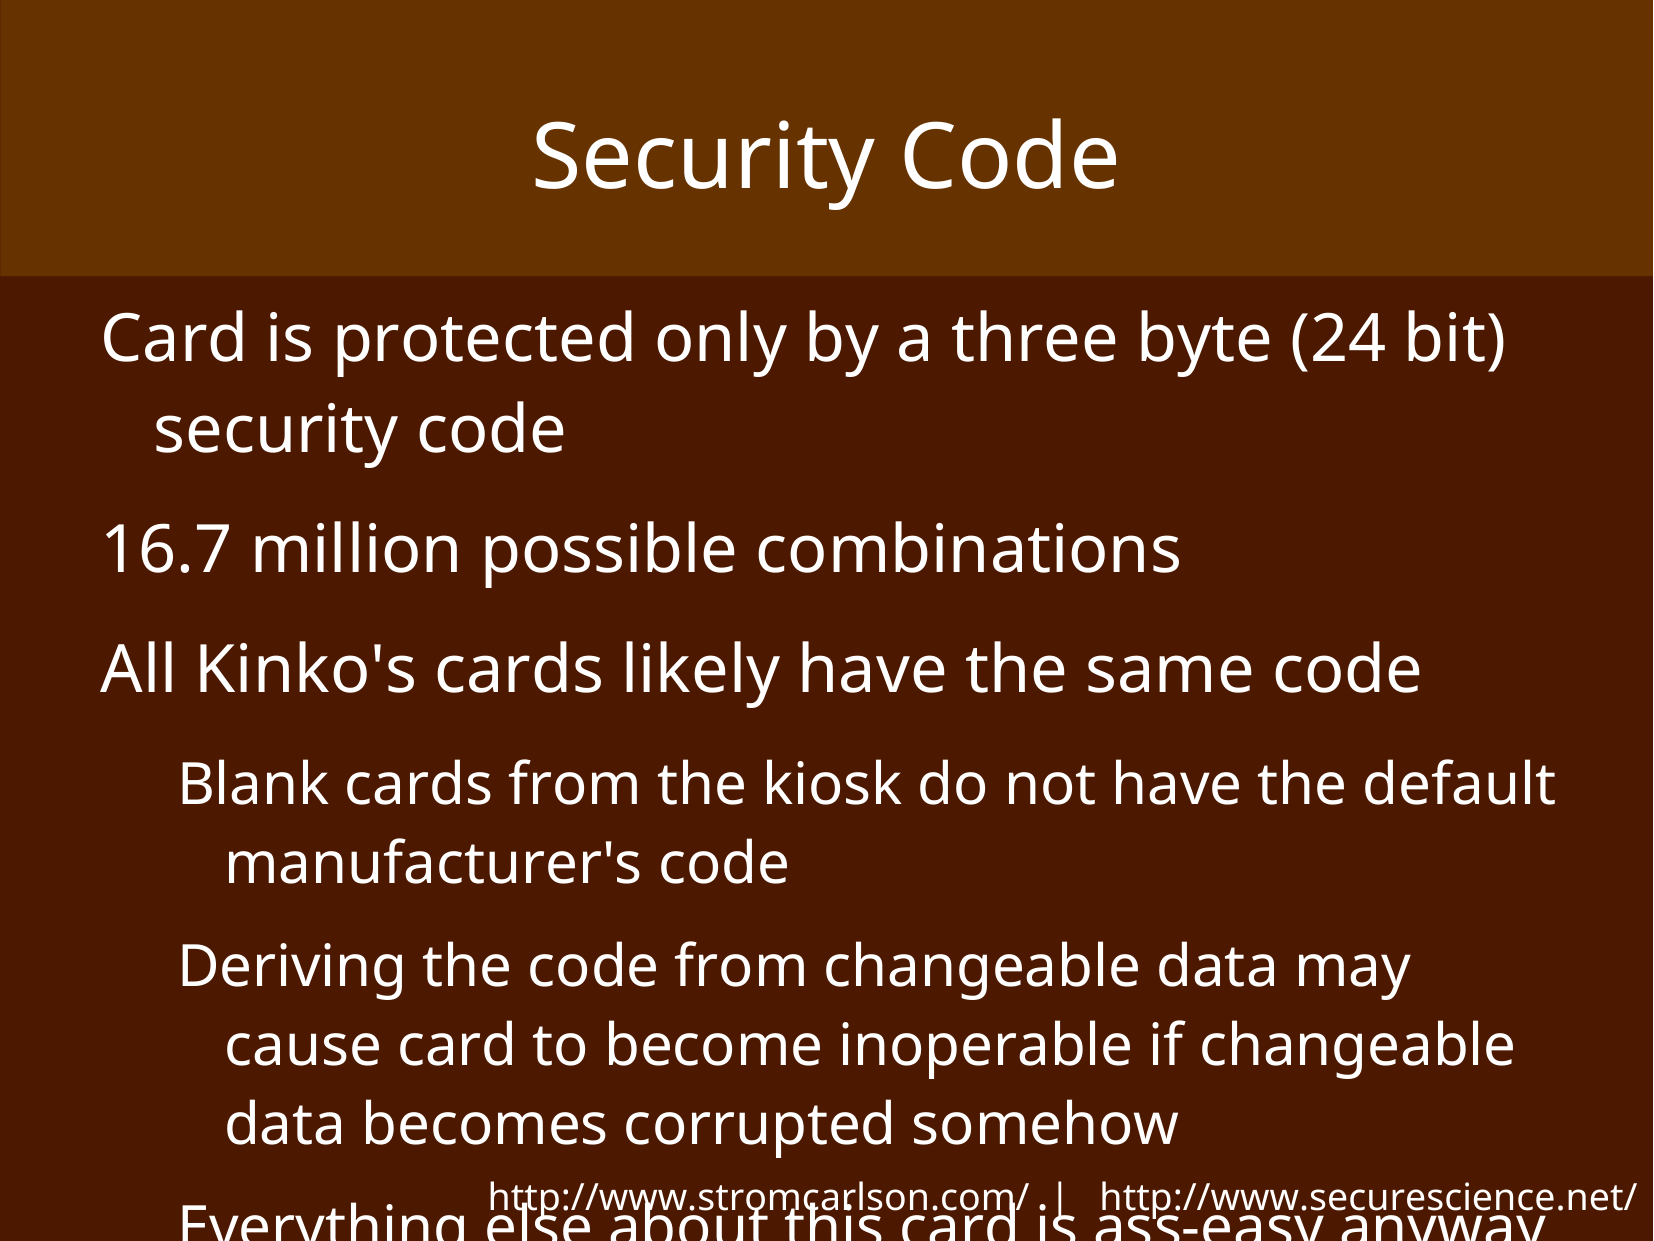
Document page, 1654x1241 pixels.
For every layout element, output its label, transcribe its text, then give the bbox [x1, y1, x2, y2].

title Security Code [82, 49, 1571, 257]
list Card is protected only by a three byte (24 bit) security code 16.7 million possible combinations All Kinko's cards likely have the same code Blank cards from the kiosk do not have the default manufacturer's code Deriving the code from changeable data may cause card to become inoperable if changeable data becomes corrupted somehow Everything else about this card is ass-easy anyway [82, 290, 1571, 1169]
